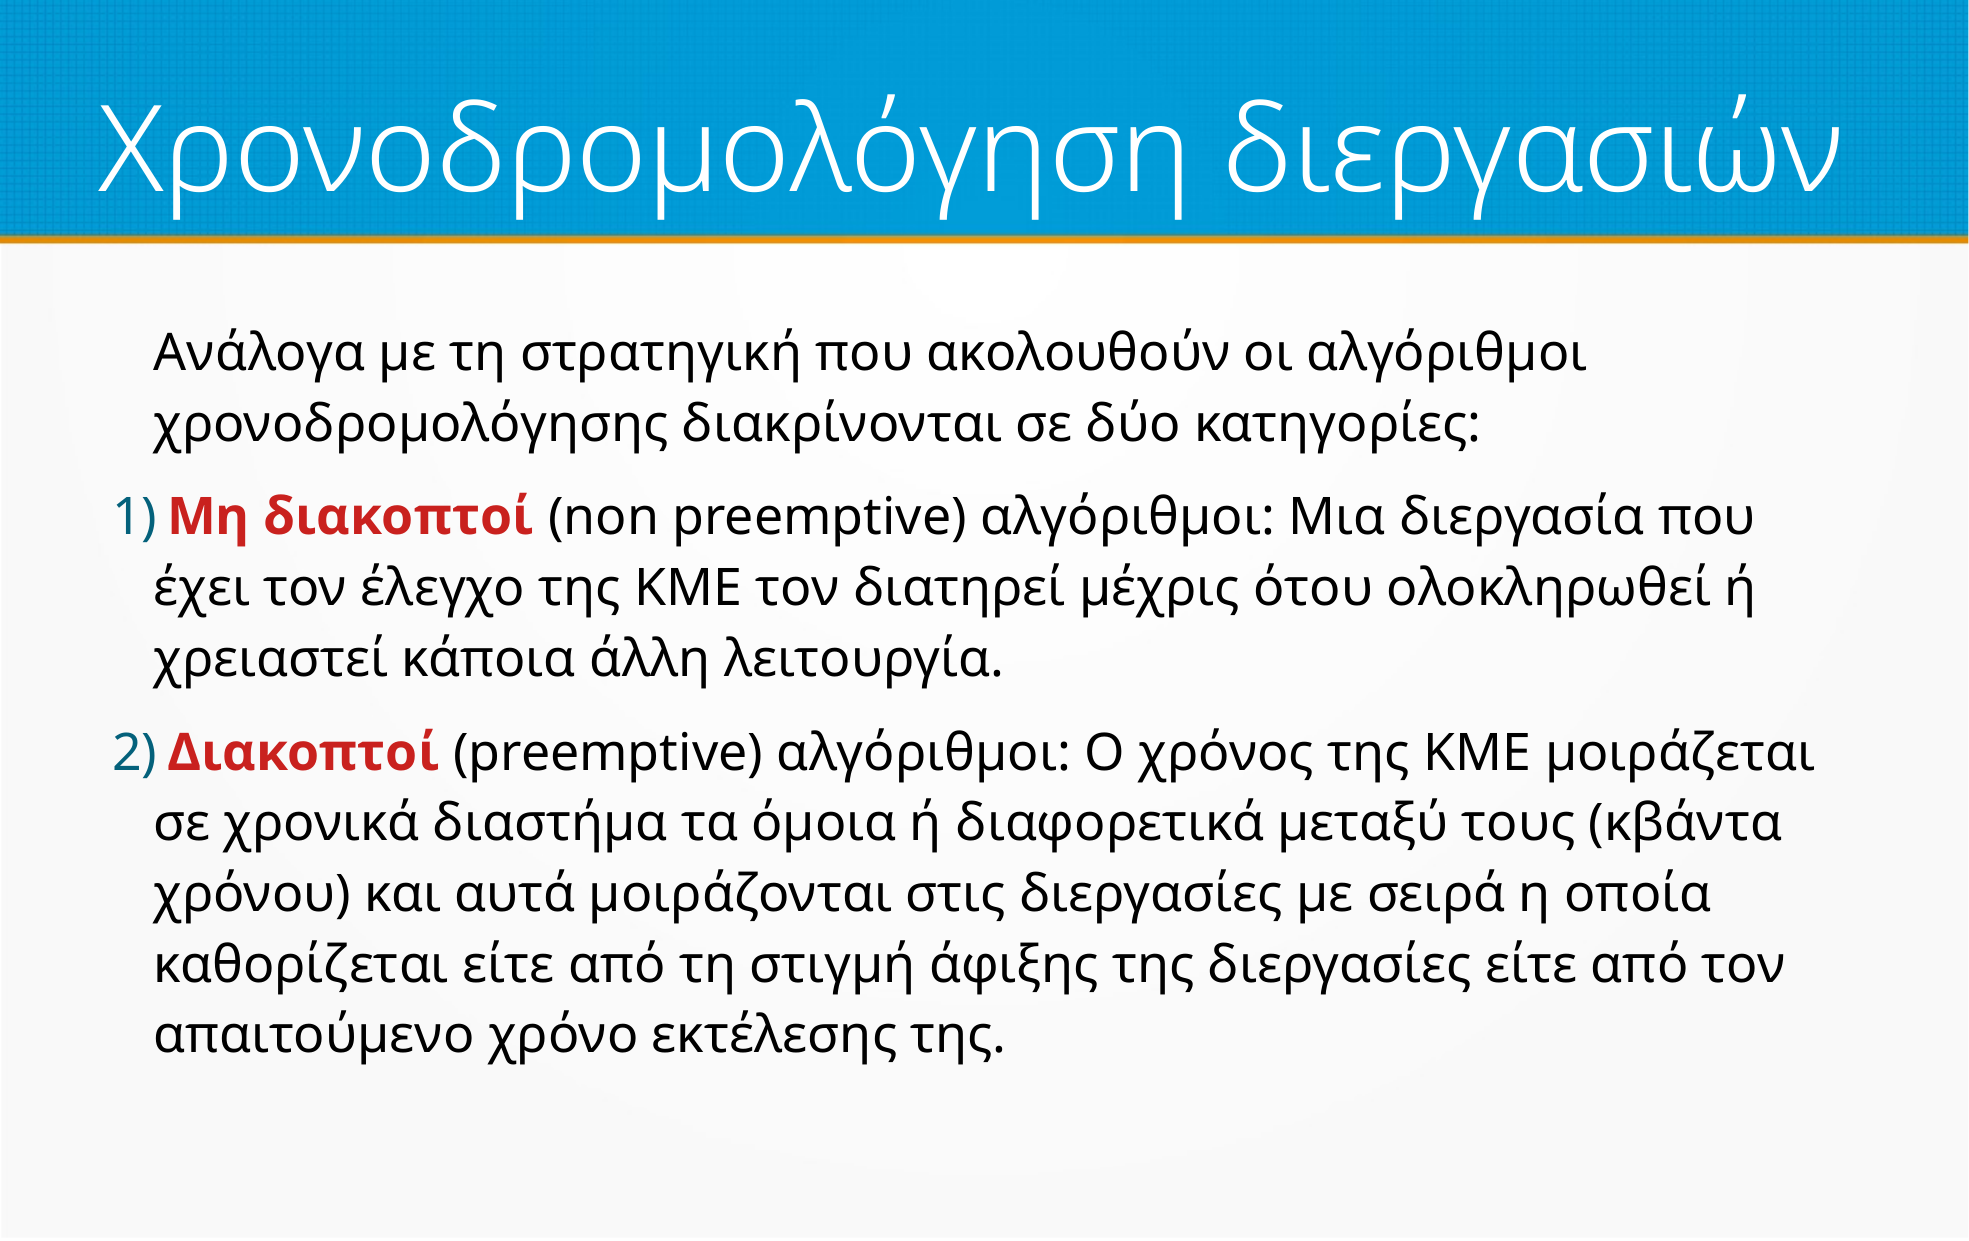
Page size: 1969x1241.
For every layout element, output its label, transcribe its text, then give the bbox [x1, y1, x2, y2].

picture [0, 233, 1969, 1241]
title Χρονοδρομολόγηση διεργασιών [98, 19, 1870, 227]
list Ανάλογα με τη στρατηγική που ακολουθούν οι αλγόριθμοι χρονοδρομολόγησης διακρίνονται σε δύο κατηγορίες: Μη διακοπτοί (non preemptive) αλγόριθμοι: Μια διεργασία που έχει τον έλεγχο της ΚΜΕ τον διατηρεί μέχρις ότου ολοκληρωθεί ή χρειαστεί κάποια άλλη λειτουργία. Διακοπτοί (preemptive) αλγόριθμοι: Ο χρόνος της ΚΜΕ μοιράζεται σε χρονικά διαστήμα τα όμοια ή διαφορετικά μεταξύ τους (κβάντα χρόνου) και αυτά μοιράζονται στις διεργασίες με σειρά η οποία καθορίζεται είτε από τη στιγμή άφιξης της διεργασίες είτε από τον απαιτούμενο χρόνο εκτέλεσης της. [98, 315, 1861, 1081]
